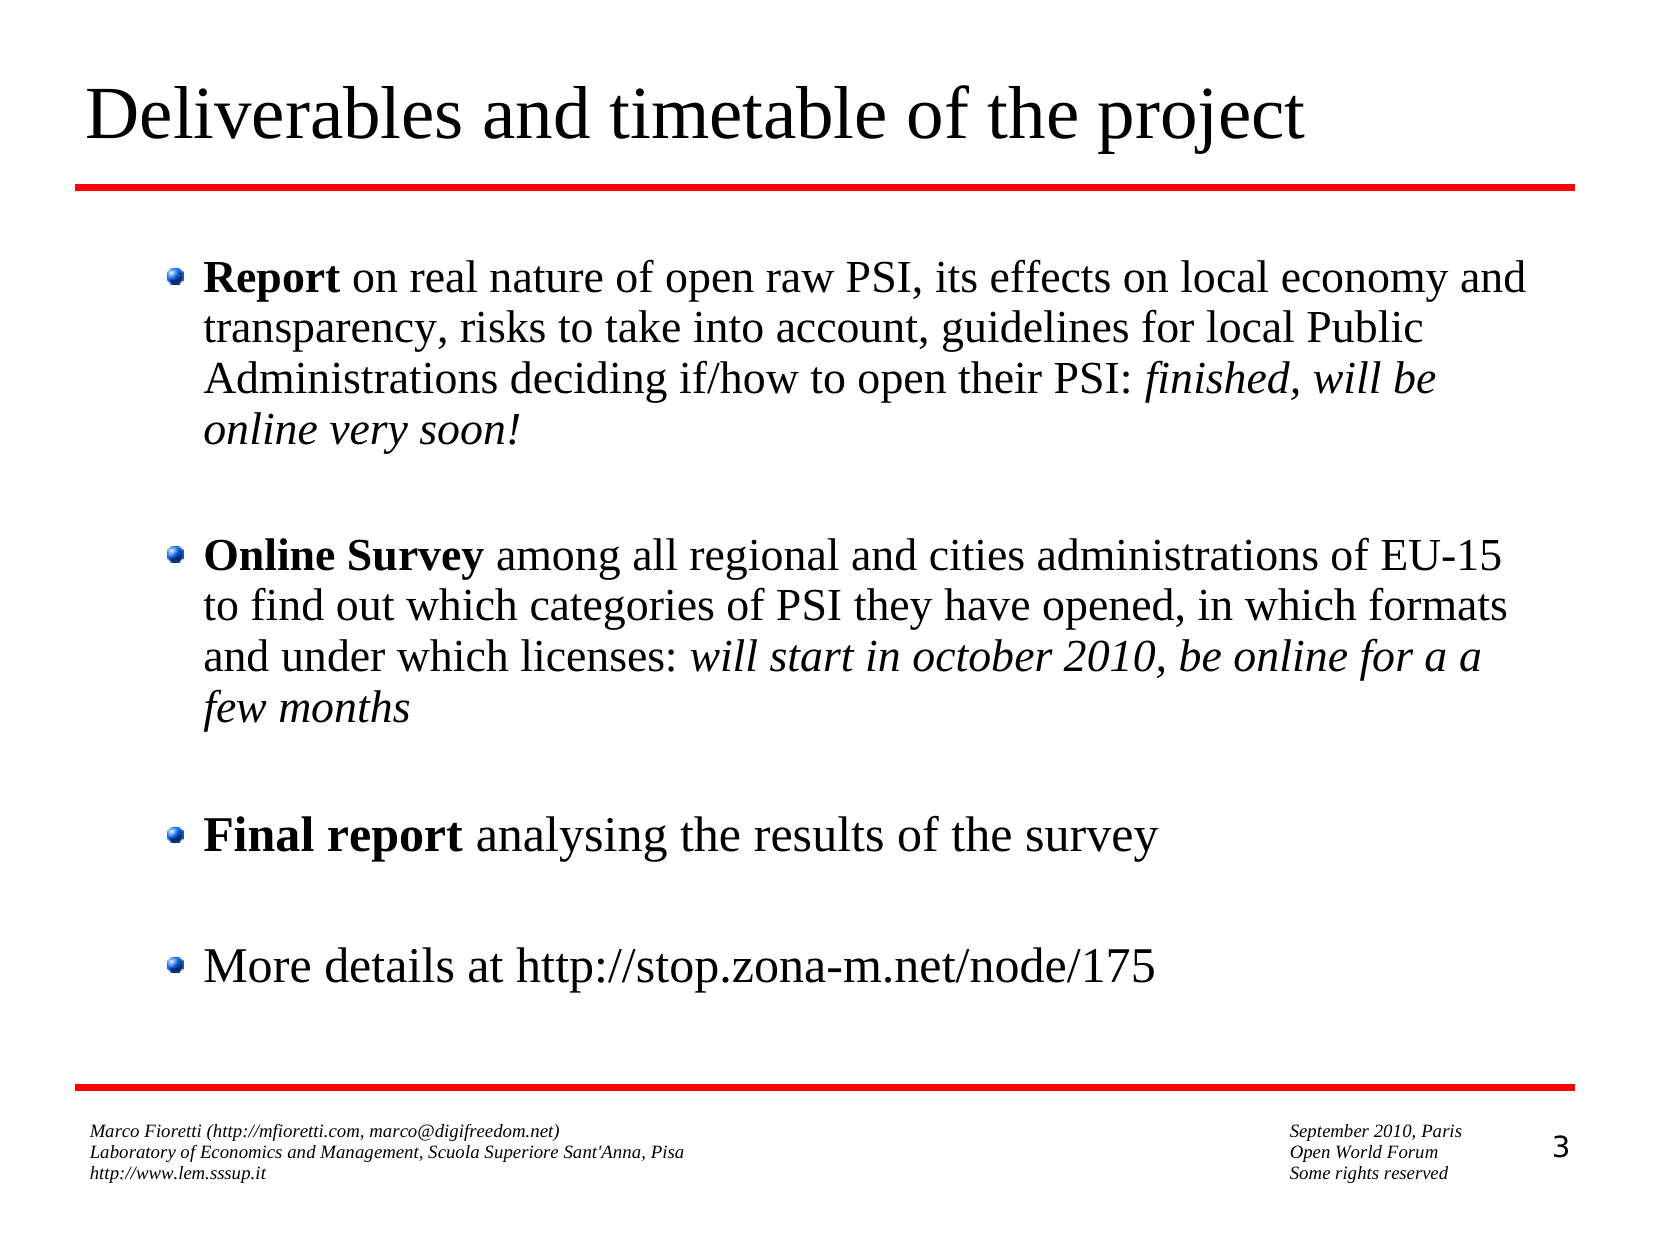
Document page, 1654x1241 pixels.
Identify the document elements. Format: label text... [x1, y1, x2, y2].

text_box Deliverables and timetable of the project [70, 64, 1551, 162]
title [82, 49, 1571, 257]
text_box Marco Fioretti (http://mfioretti.com, marco@digifreedom.net) September 2010, Paris Laboratory of Economics and Management, Scuola Superiore Sant'Anna, Pisa Open World Forum http://www.lem.sssup.it Some rights reserved [75, 1113, 1527, 1201]
text_box Report on real nature of open raw PSI, its effects on local economy and transparency, risks to take into account, guidelines for local Public Administrations deciding if/how to open their PSI: finished, will be online very soon! Online Survey among all regional and cities administrations of EU-15 to find out which categories of PSI they have opened, in which formats and under which licenses: will start in october 2010, be online for a a few months Final report analysing the results of the survey More details at http://stop.zona-m.net/node/175 [82, 257, 1561, 1055]
